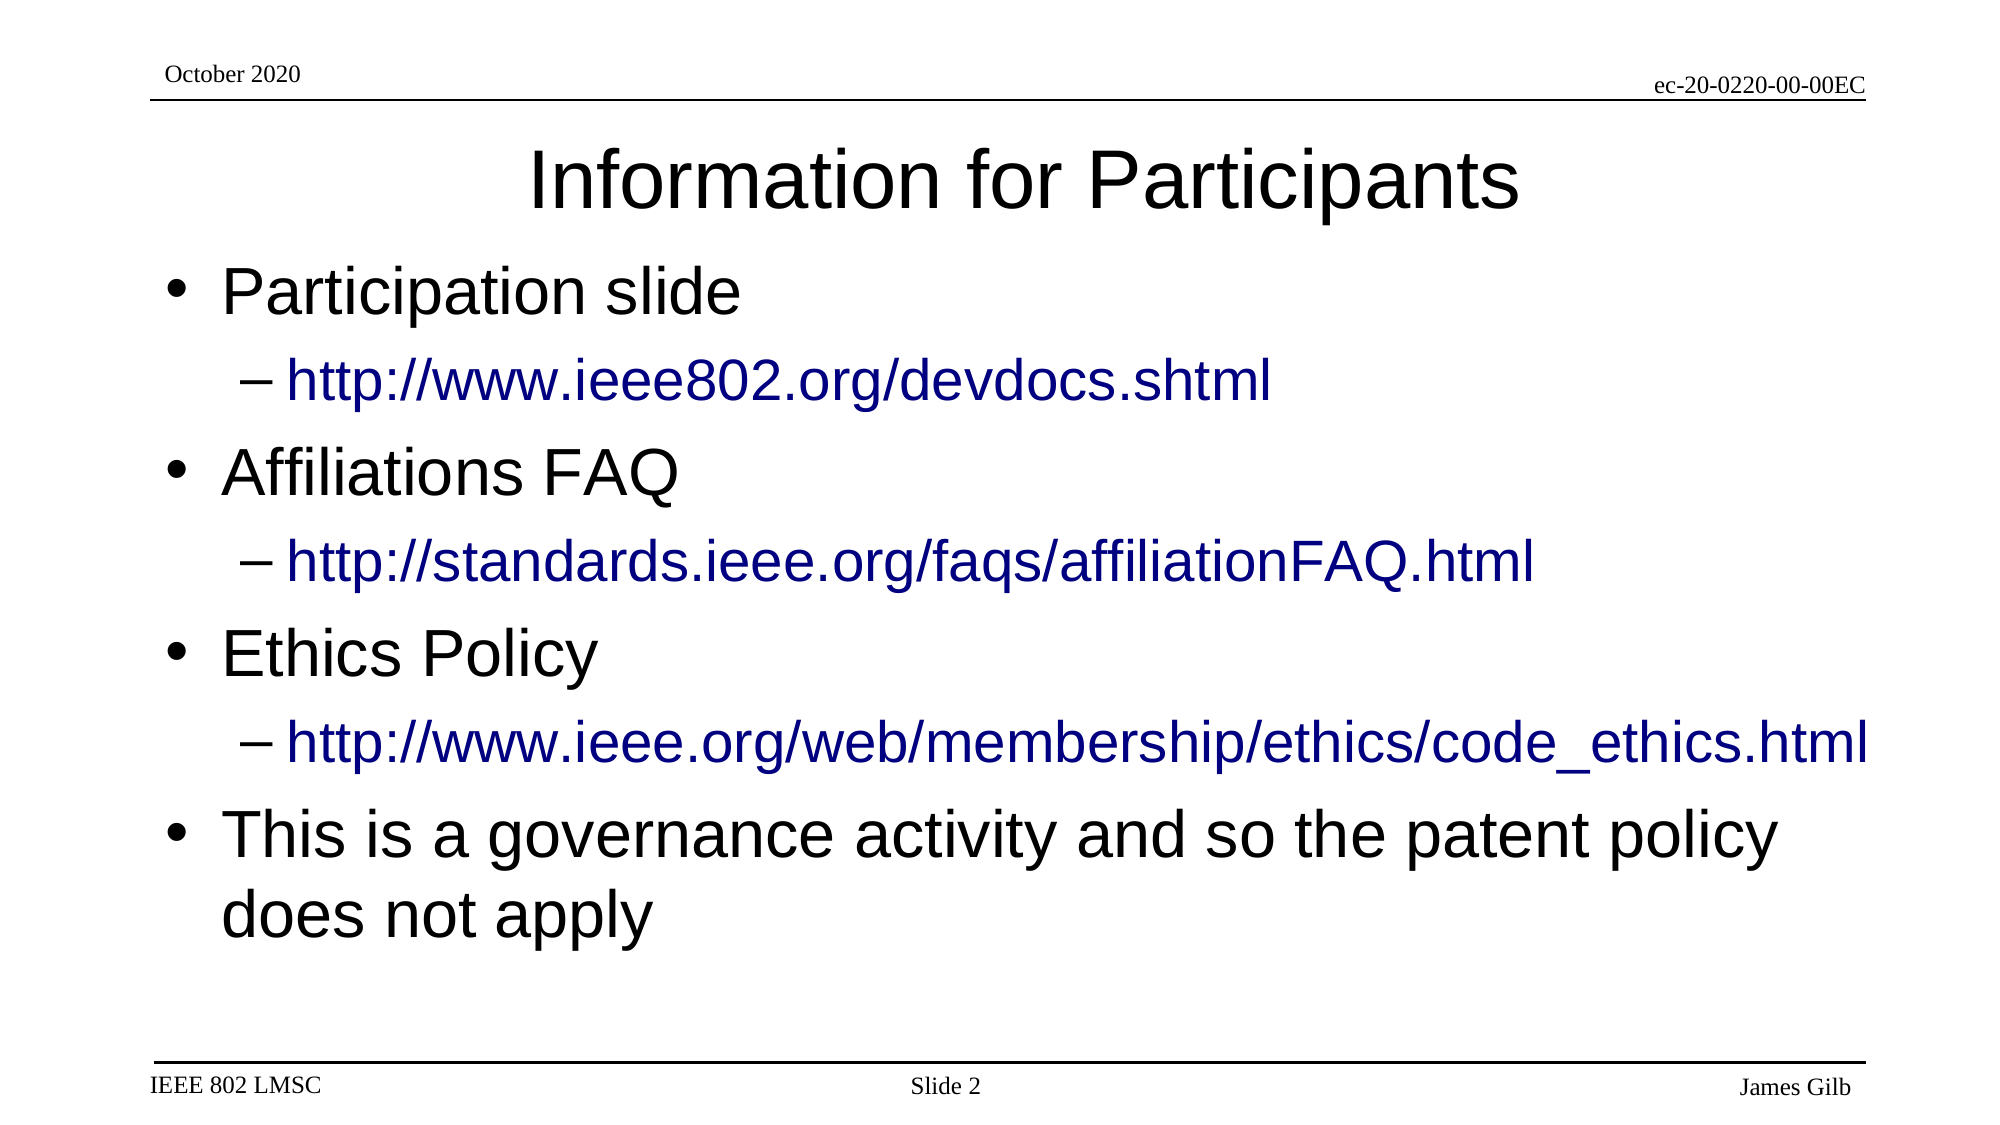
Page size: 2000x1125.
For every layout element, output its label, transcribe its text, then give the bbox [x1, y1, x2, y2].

list Participation slide http://www.ieee802.org/devdocs.shtml Affiliations FAQ http://standards.ieee.org/faqs/affiliationFAQ.html Ethics Policy http://www.ieee.org/web/membership/ethics/code_ethics.html This is a governance activity and so the patent policy does not apply [150, 239, 1900, 1051]
title Information for Participants [149, 112, 1900, 238]
